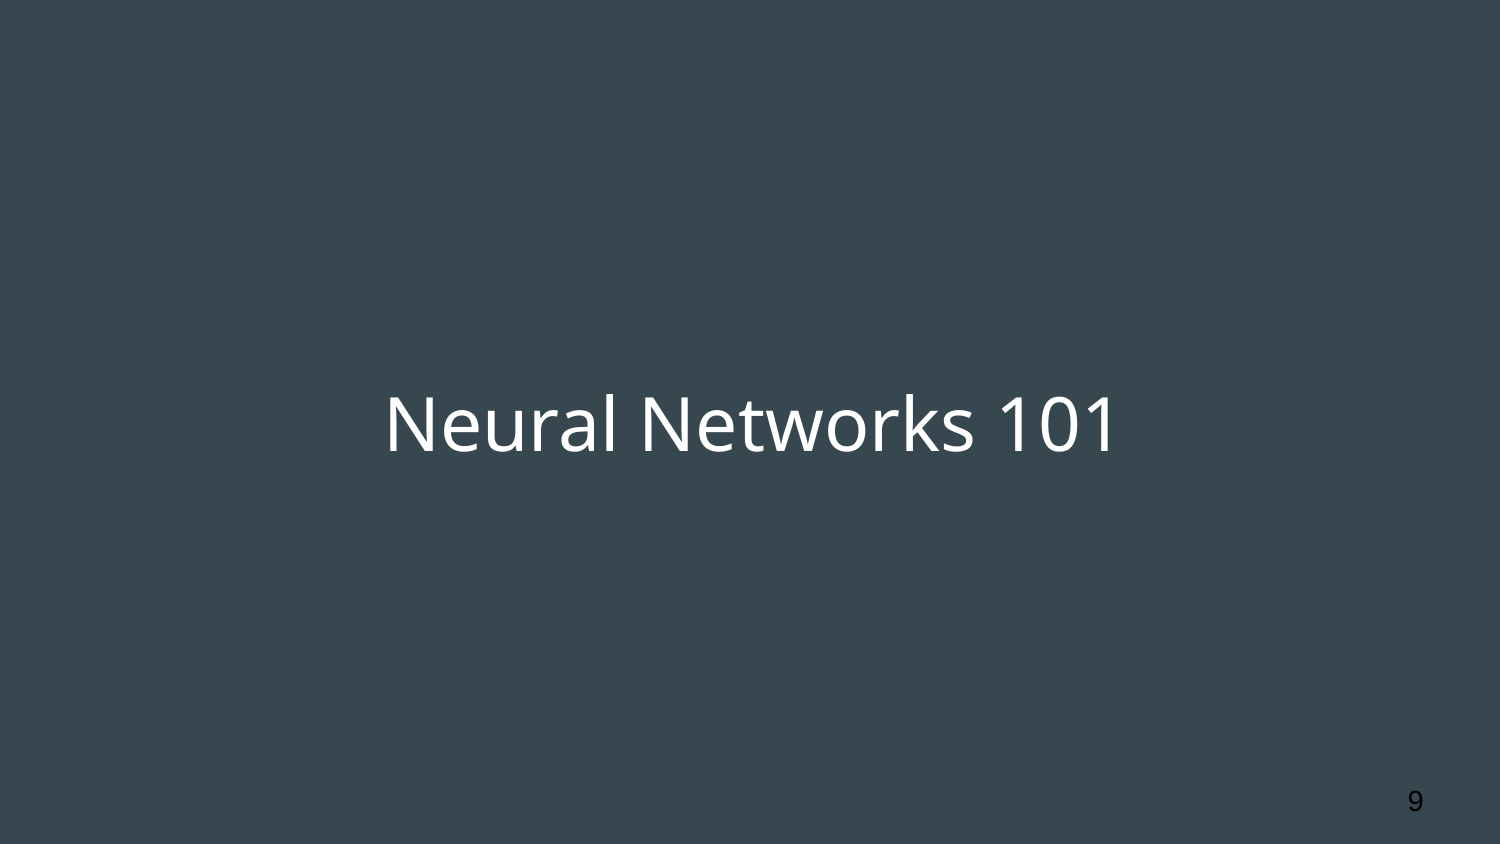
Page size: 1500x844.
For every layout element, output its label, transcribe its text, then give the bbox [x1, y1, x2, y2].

title Neural Networks 101 [110, 351, 1399, 493]
slide_number <number> [1392, 767, 1483, 833]
